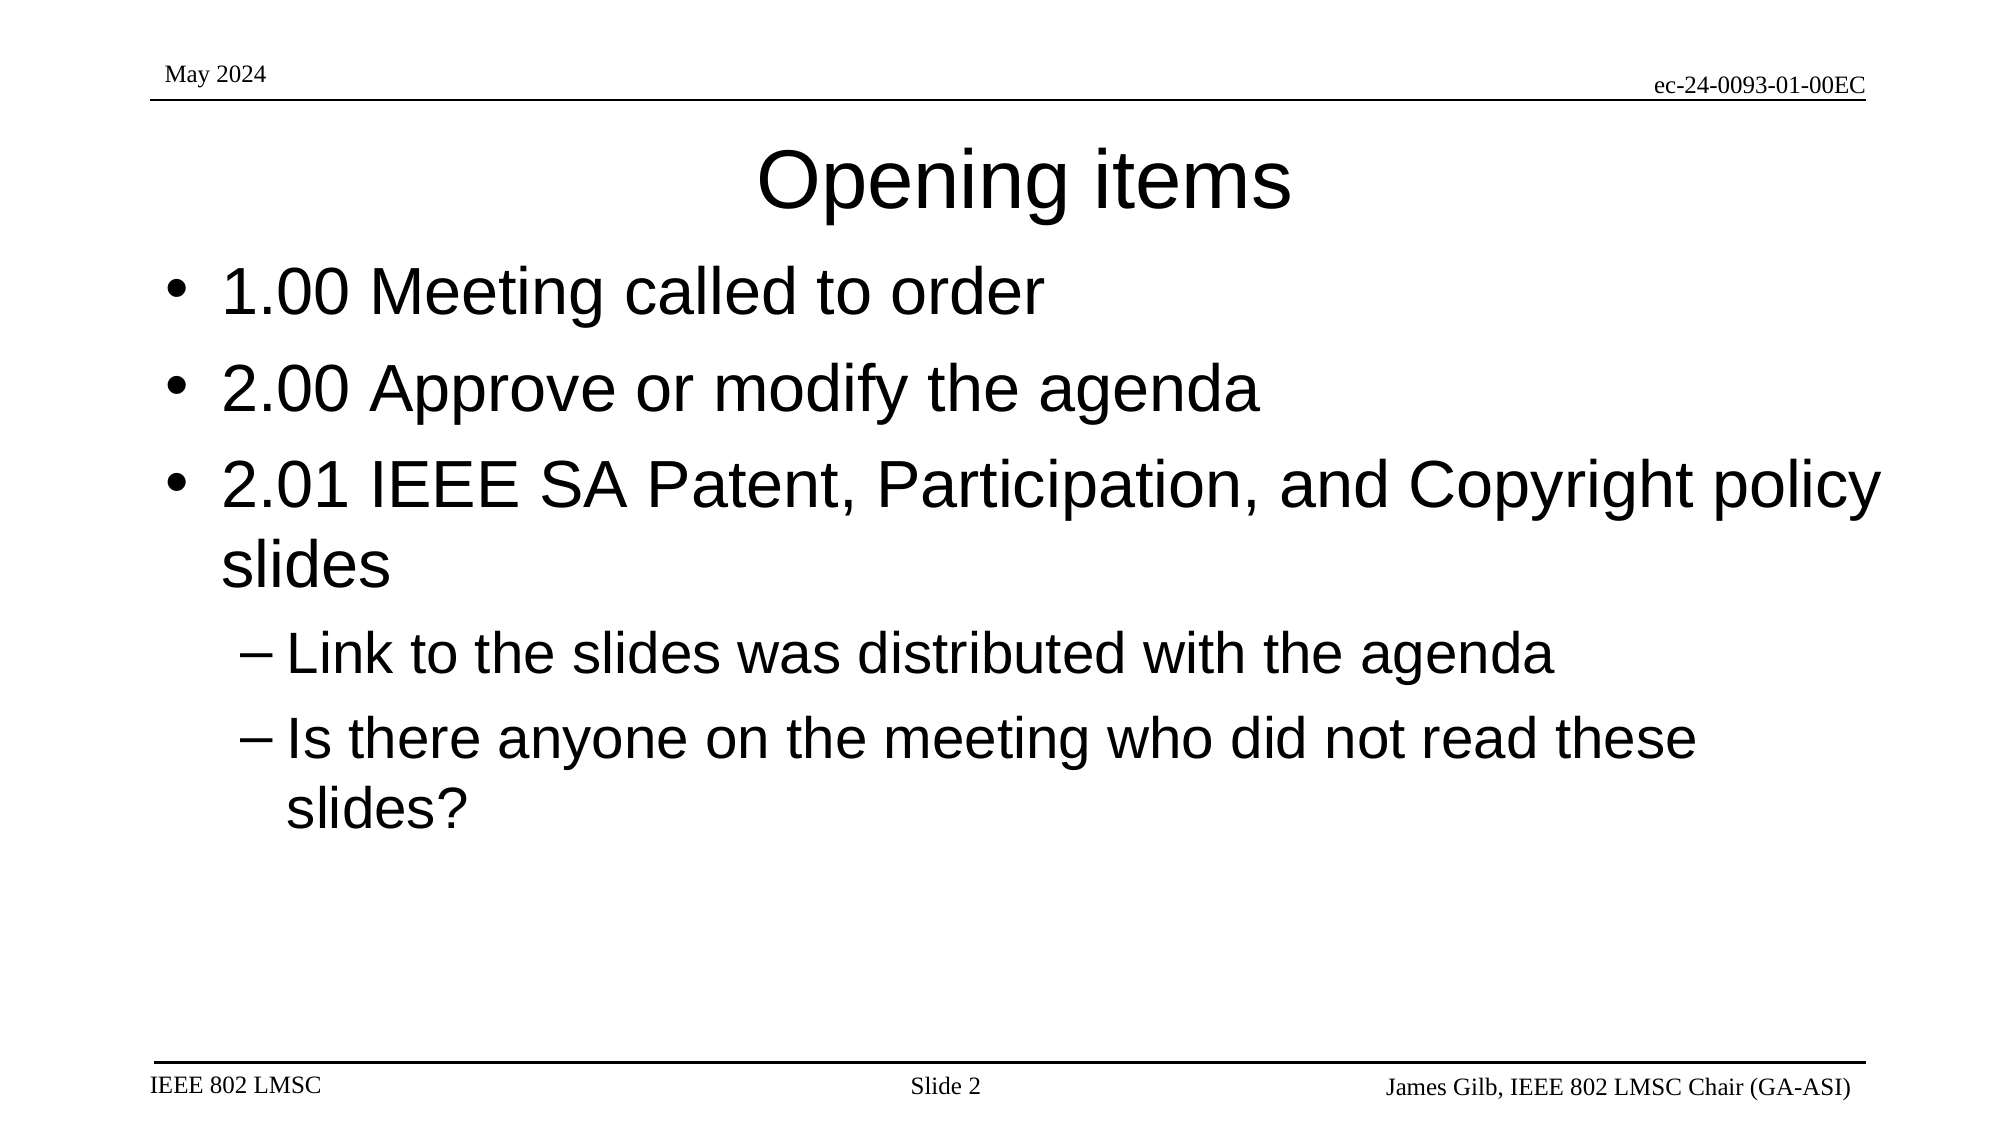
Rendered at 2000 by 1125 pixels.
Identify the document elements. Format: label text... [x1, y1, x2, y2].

title Opening items [149, 112, 1900, 238]
list 1.00 Meeting called to order 2.00 Approve or modify the agenda 2.01 IEEE SA Patent, Participation, and Copyright policy slides Link to the slides was distributed with the agenda Is there anyone on the meeting who did not read these slides? [150, 239, 1900, 1051]
